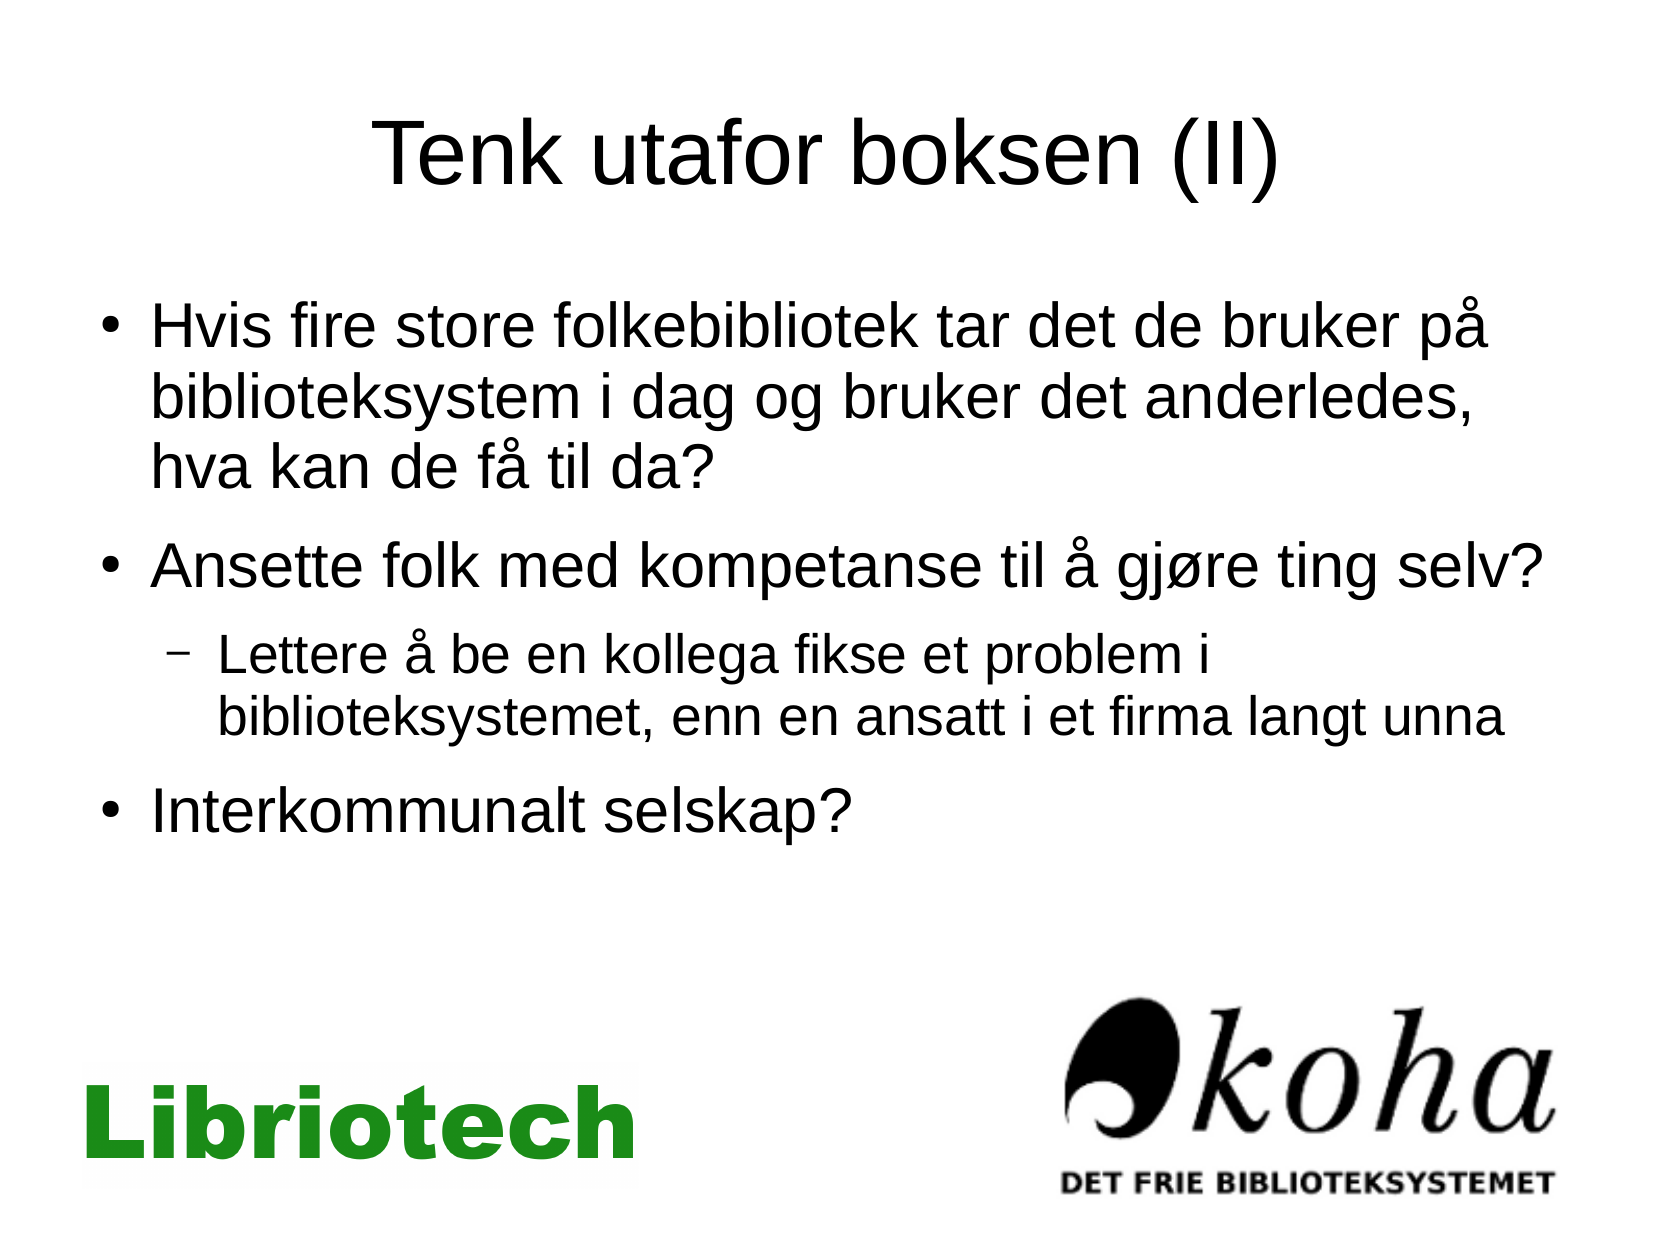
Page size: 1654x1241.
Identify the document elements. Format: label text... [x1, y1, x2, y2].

title Tenk utafor boksen (II) [82, 49, 1571, 257]
list Hvis fire store folkebibliotek tar det de bruker på biblioteksystem i dag og bruker det anderledes, hva kan de få til da? Ansette folk med kompetanse til å gjøre ting selv? Lettere å be en kollega fikse et problem i biblioteksystemet, enn en ansatt i et firma langt unna Interkommunalt selskap? [82, 290, 1571, 957]
picture [82, 1062, 639, 1189]
picture [1051, 988, 1568, 1205]
